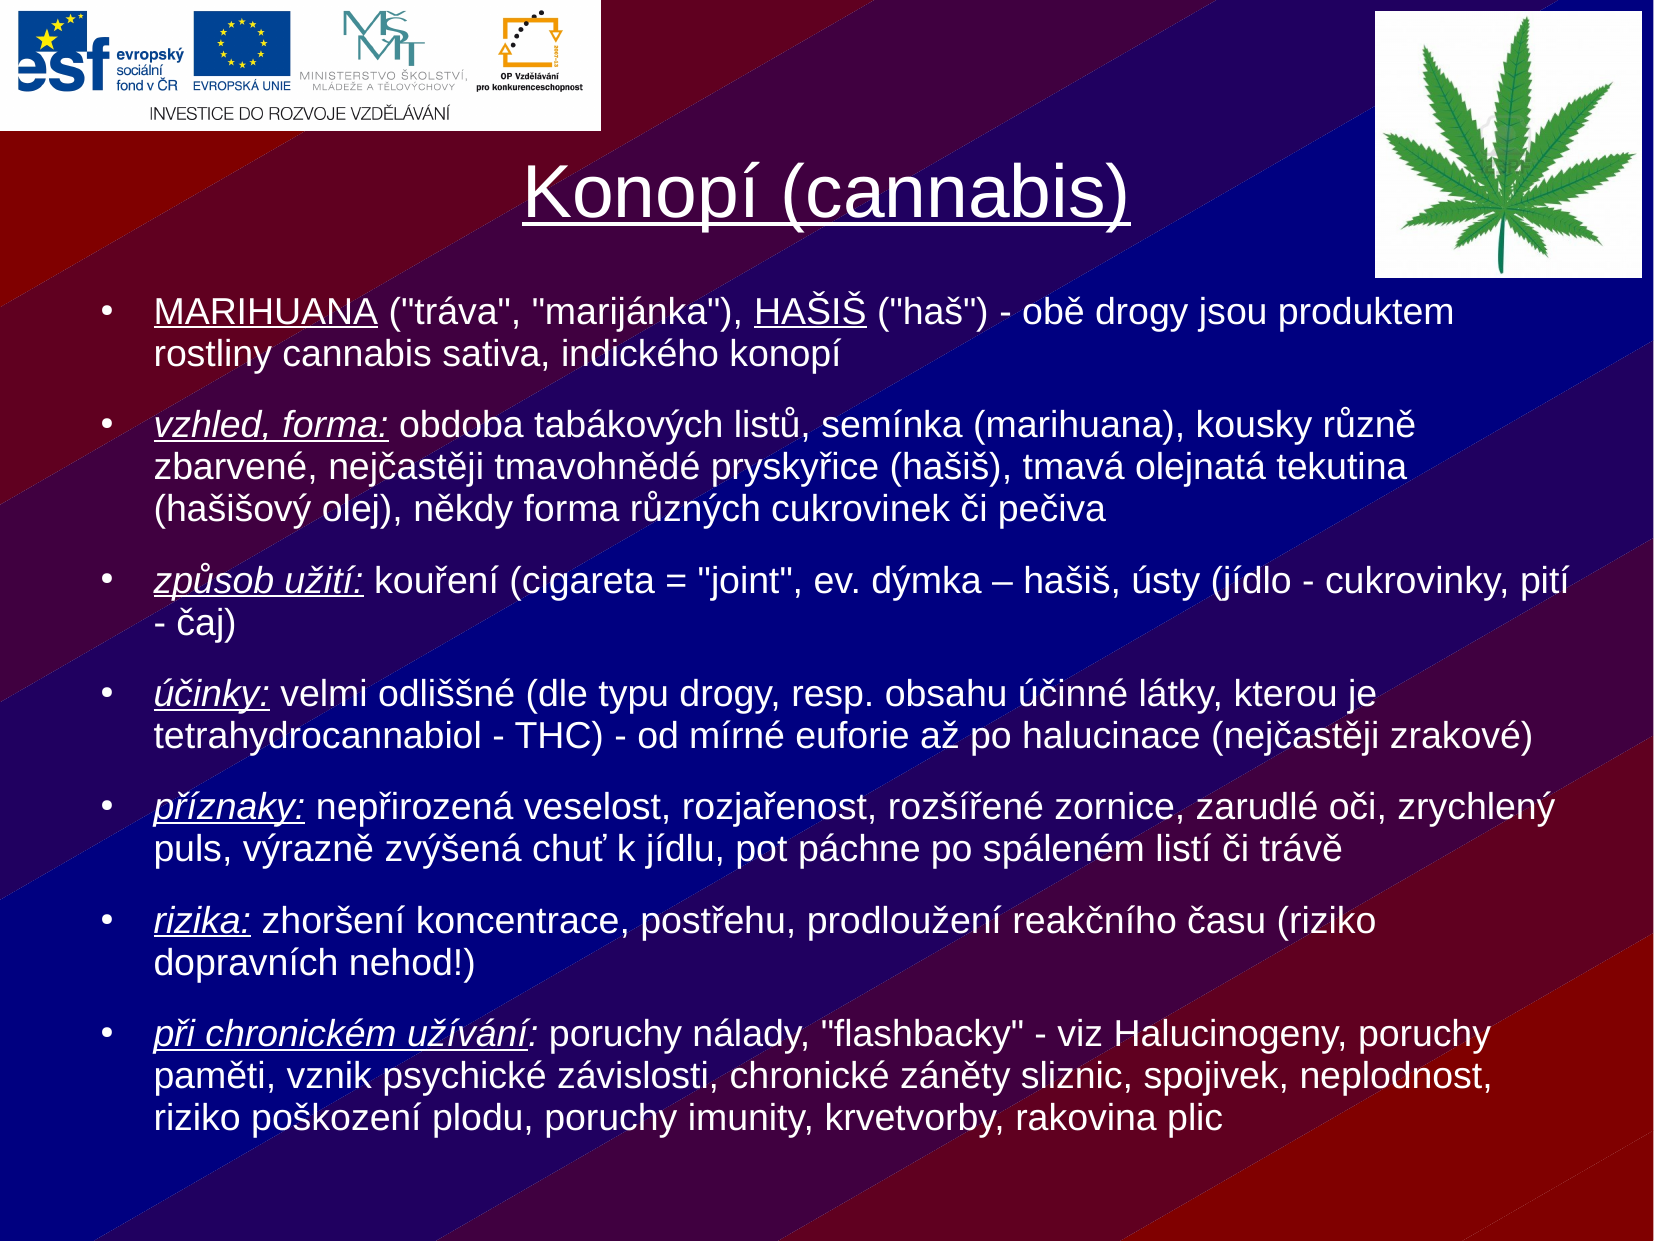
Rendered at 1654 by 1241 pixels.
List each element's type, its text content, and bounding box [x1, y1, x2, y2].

title Konopí (cannabis) [82, 88, 1571, 290]
picture [1375, 11, 1642, 278]
list MARIHUANA ("tráva", "marijánka"), HAŠIŠ ("haš") - obě drogy jsou produktem rostliny cannabis sativa, indického konopí vzhled, forma: obdoba tabákových listů, semínka (marihuana), kousky různě zbarvené, nejčastěji tmavohnědé pryskyřice (hašiš), tmavá olejnatá tekutina (hašišový olej), někdy forma různých cukrovinek či pečiva způsob užití: kouření (cigareta = "joint", ev. dýmka – hašiš, ústy (jídlo - cukrovinky, pití - čaj) účinky: velmi odliššné (dle typu drogy, resp. obsahu účinné látky, kterou je tetrahydrocannabiol - THC) - od mírné euforie až po halucinace (nejčastěji zrakové) příznaky: nepřirozená veselost, rozjařenost, rozšířené zornice, zarudlé oči, zrychlený puls, výrazně zvýšená chuť k jídlu, pot páchne po spáleném listí či trávě rizika: zhoršení koncentrace, postřehu, prodloužení reakčního času (riziko dopravních nehod!) při chronickém užívání: poruchy nálady, "flashbacky" - viz Halucinogeny, poruchy paměti, vznik psychické závislosti, chronické záněty sliznic, spojivek, neplodnost, riziko poškození plodu, poruchy imunity, krvetvorby, rakovina plic [82, 290, 1571, 1140]
picture [0, 0, 601, 131]
